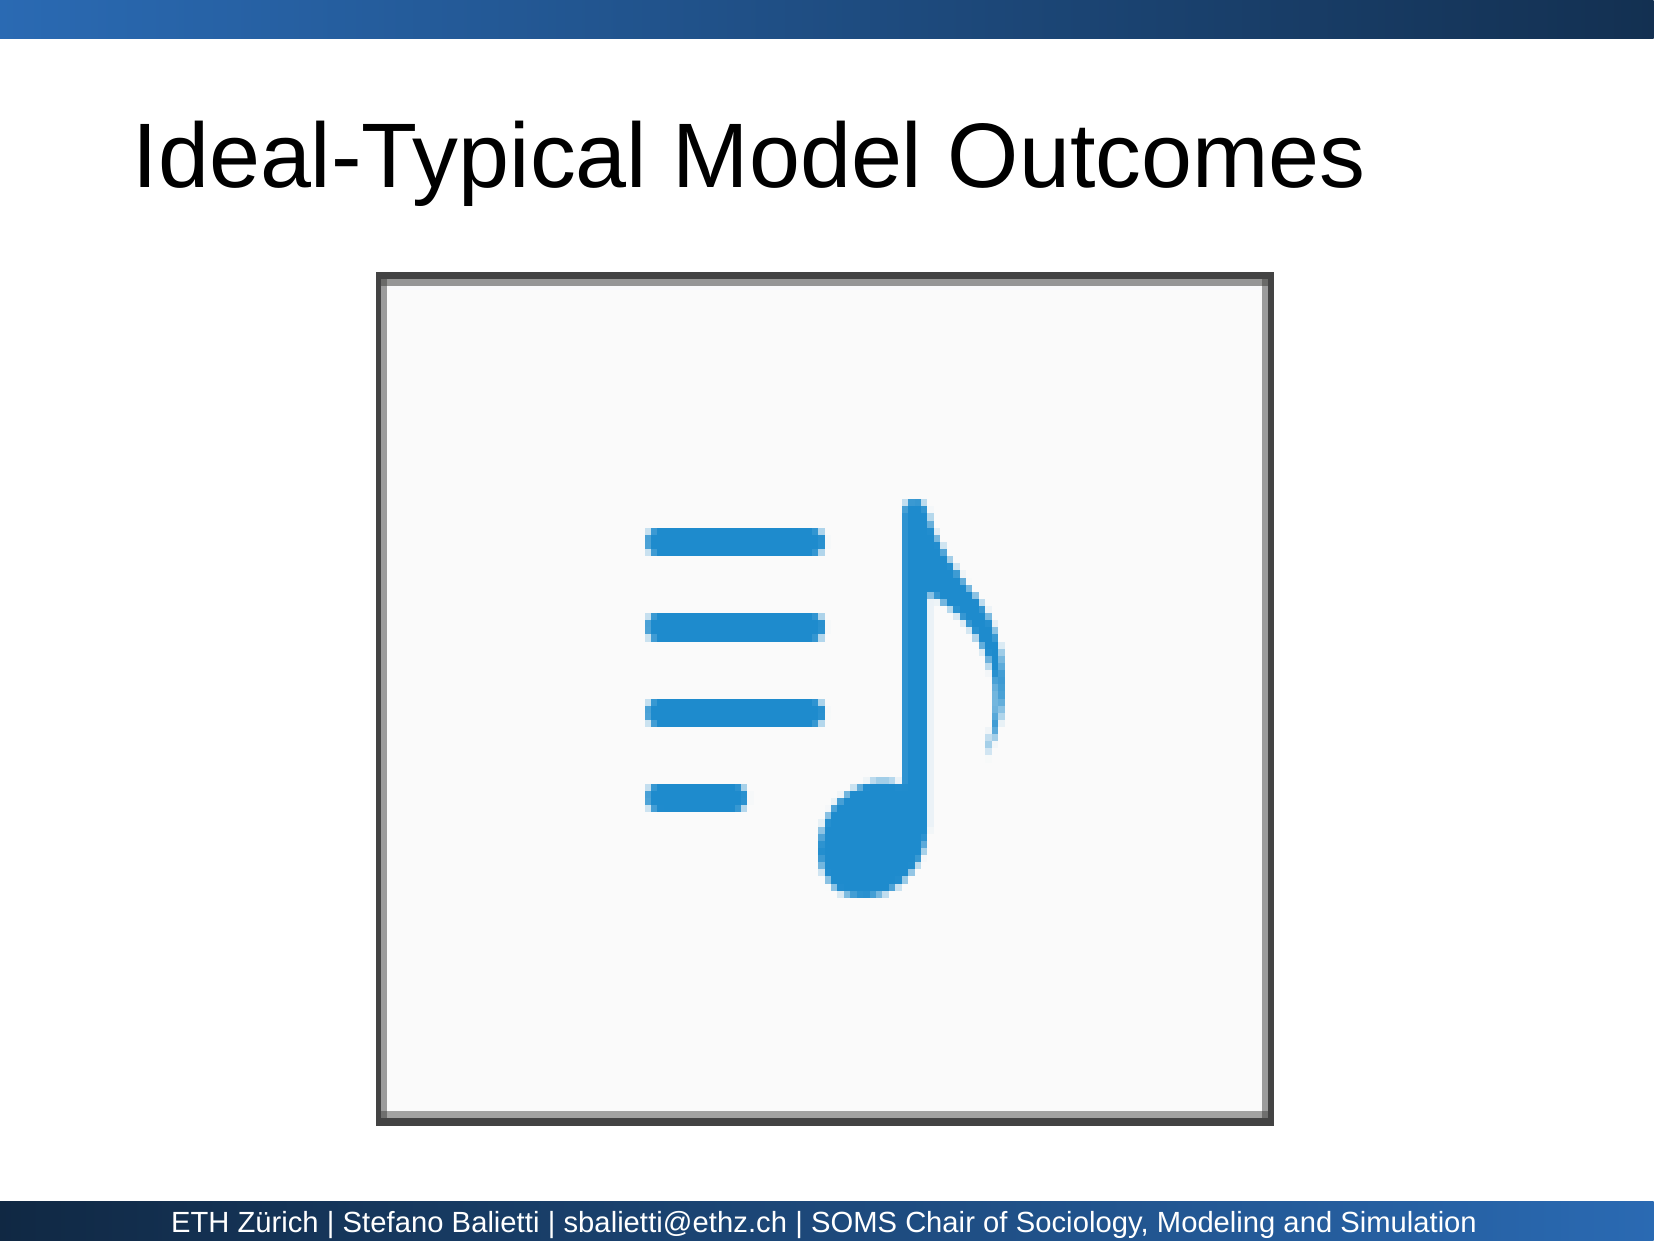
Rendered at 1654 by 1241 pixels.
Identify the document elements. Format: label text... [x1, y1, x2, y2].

text_box [375, 271, 1276, 1127]
title Ideal-Typical Model Outcomes [0, 105, 1501, 208]
